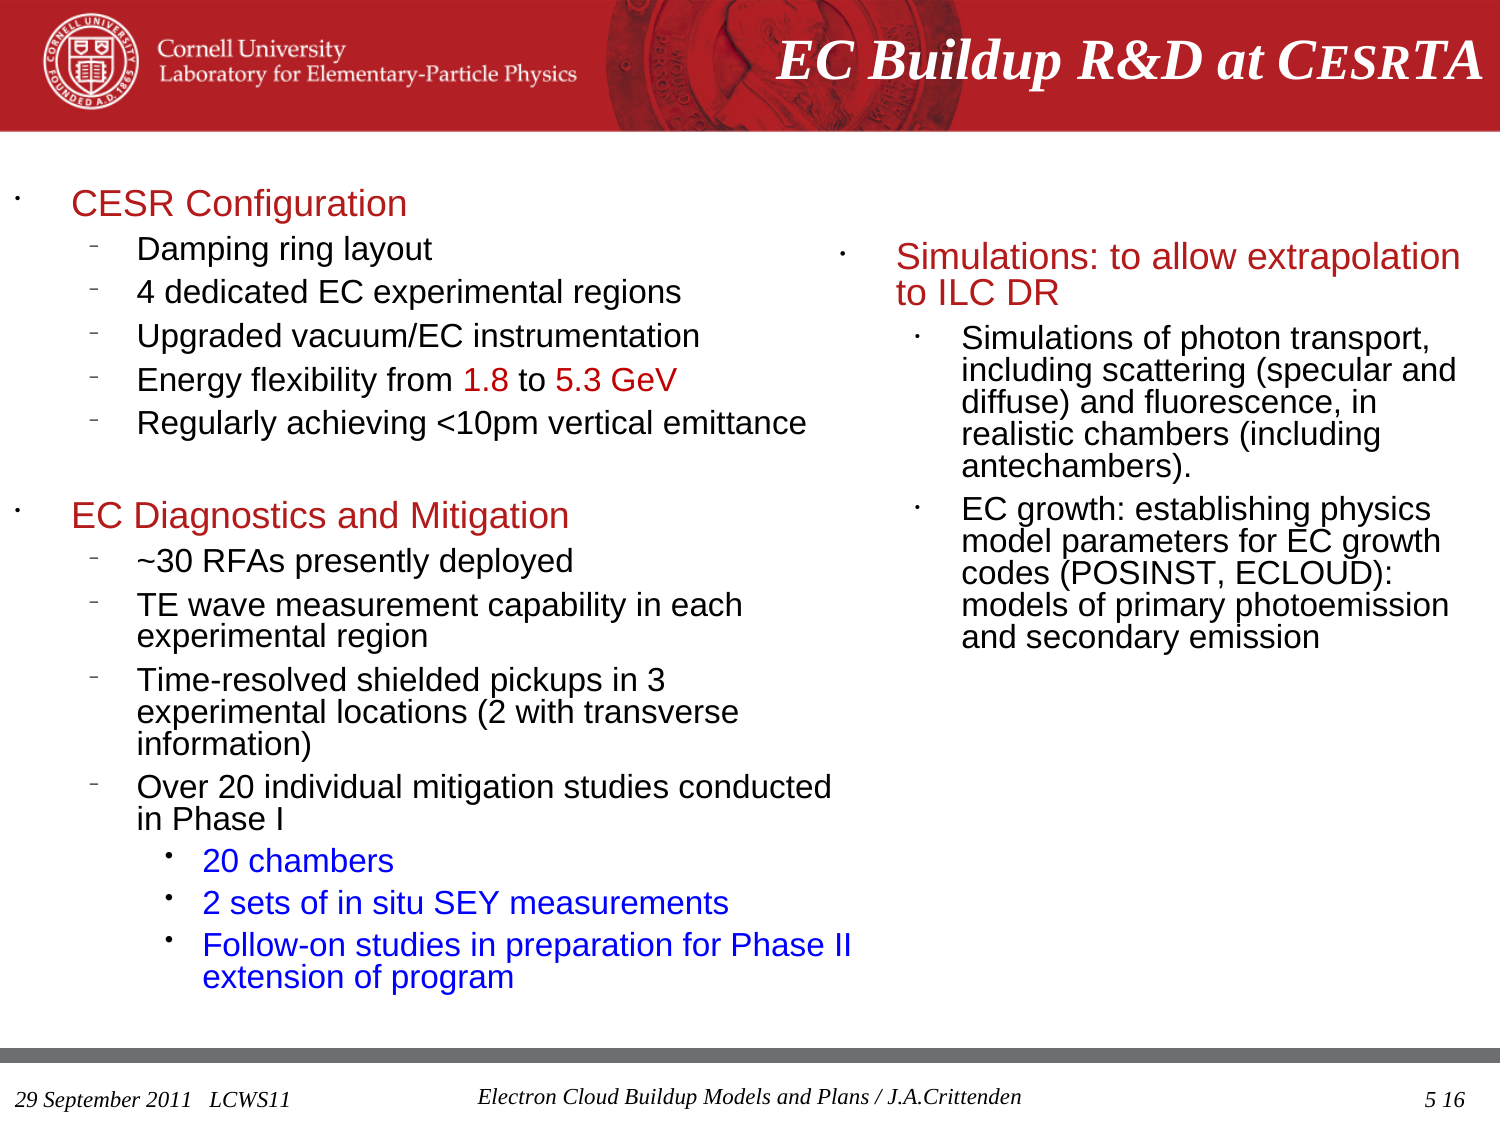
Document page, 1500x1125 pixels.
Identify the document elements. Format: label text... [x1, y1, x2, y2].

list CESR Configuration Damping ring layout 4 dedicated EC experimental regions Upgraded vacuum/EC instrumentation Energy flexibility from 1.8 to 5.3 GeV Regularly achieving <10pm vertical emittance EC Diagnostics and Mitigation ~30 RFAs presently deployed TE wave measurement capability in each experimental region Time-resolved shielded pickups in 3 experimental locations (2 with transverse information) Over 20 individual mitigation studies conducted in Phase I 20 chambers 2 sets of in situ SEY measurements Follow-on studies in preparation for Phase II extension of program [0, 179, 824, 1018]
picture [0, 0, 1500, 132]
title EC Buildup R&D at CESRTA [712, 0, 1500, 113]
text_box Simulations: to allow extrapolation to ILC DR Simulations of photon transport, including scattering (specular and diffuse) and fluorescence, in realistic chambers (including antechambers). EC growth: establishing physics model parameters for EC growth codes (POSINST, ECLOUD): models of primary photoemission and secondary emission [824, 179, 1500, 1125]
